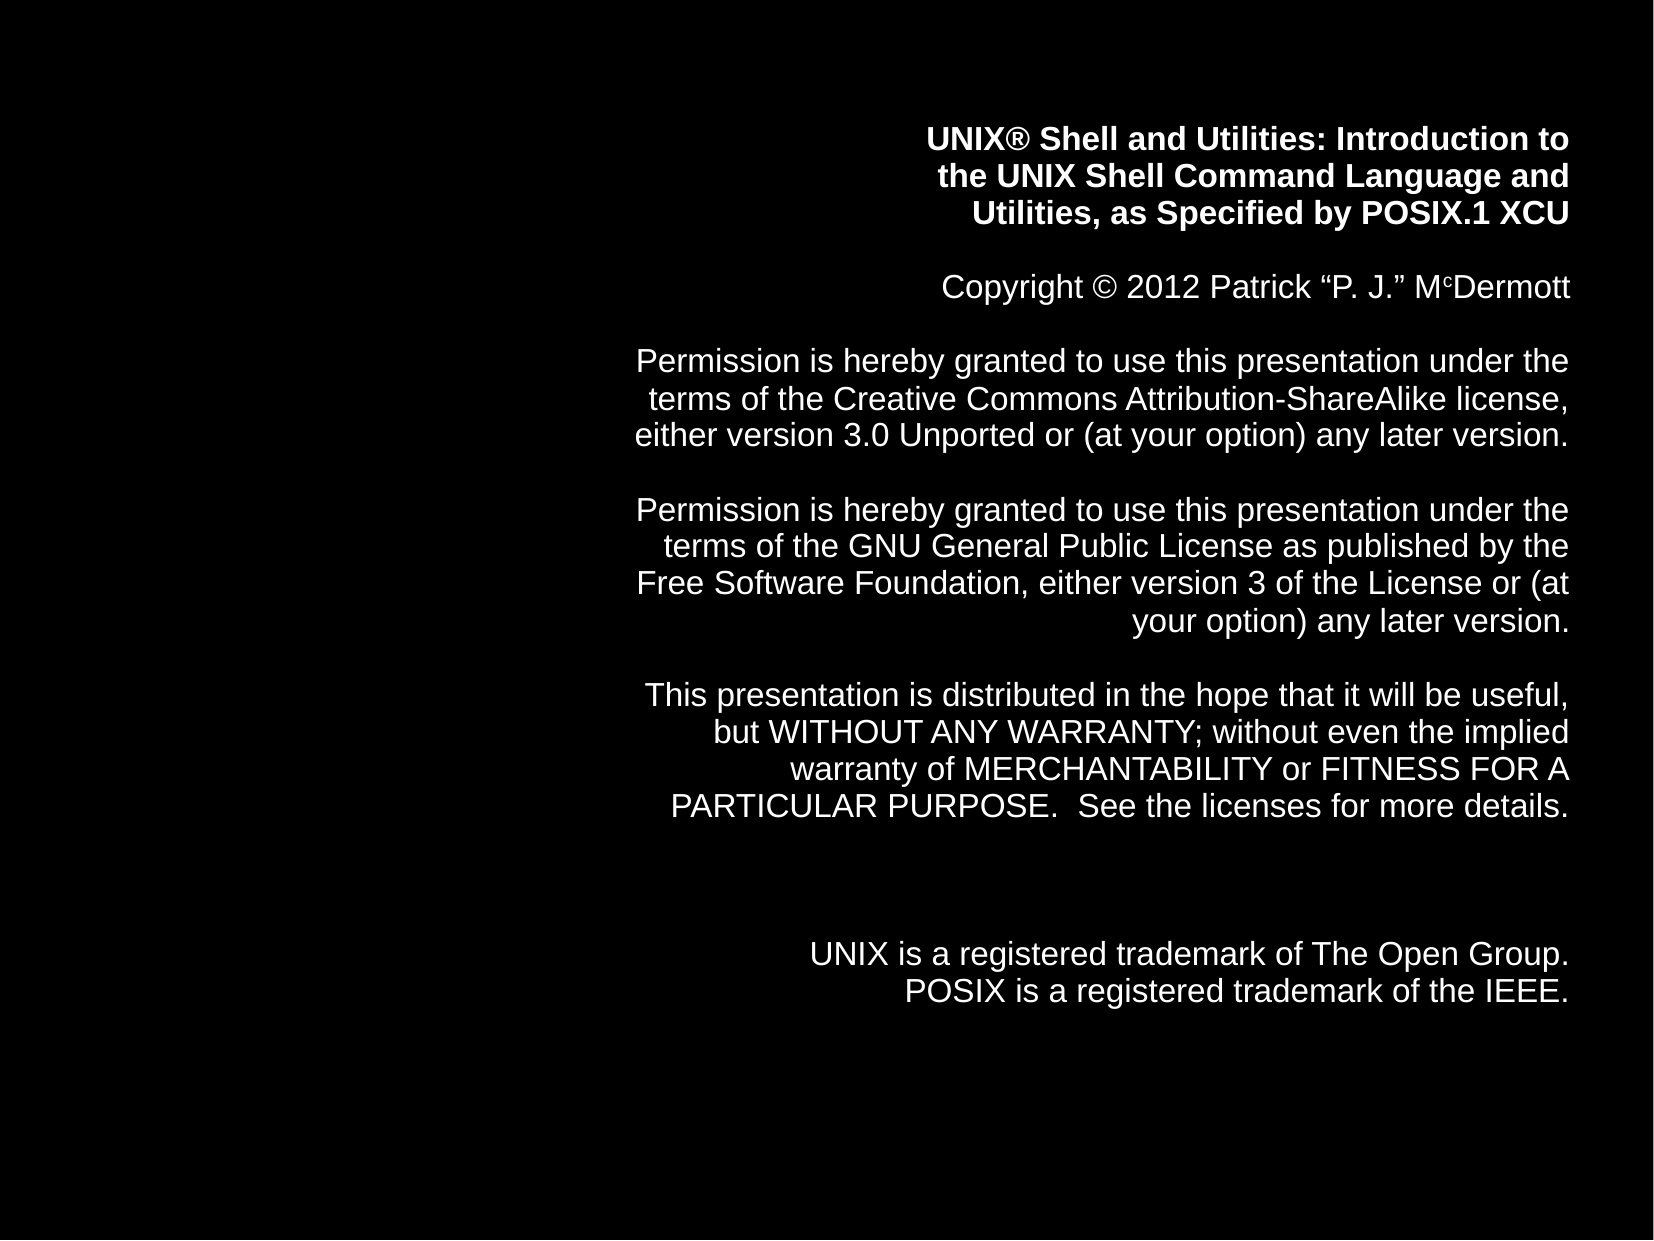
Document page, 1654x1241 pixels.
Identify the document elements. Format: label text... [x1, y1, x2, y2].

subtitle UNIX® Shell and Utilities: Introduction to the UNIX Shell Command Language and Utilities, as Specified by POSIX.1 XCU Copyright © 2012 Patrick “P. J.” McDermott Permission is hereby granted to use this presentation under the terms of the Creative Commons Attribution-ShareAlike license, either version 3.0 Unported or (at your option) any later version. Permission is hereby granted to use this presentation under the terms of the GNU General Public License as published by the Free Software Foundation, either version 3 of the License or (at your option) any later version. This presentation is distributed in the hope that it will be useful, but WITHOUT ANY WARRANTY; without even the implied warranty of MERCHANTABILITY or FITNESS FOR A PARTICULAR PURPOSE. See the licenses for more details. UNIX is a registered trademark of The Open Group. POSIX is a registered trademark of the IEEE. [82, 49, 1571, 1010]
